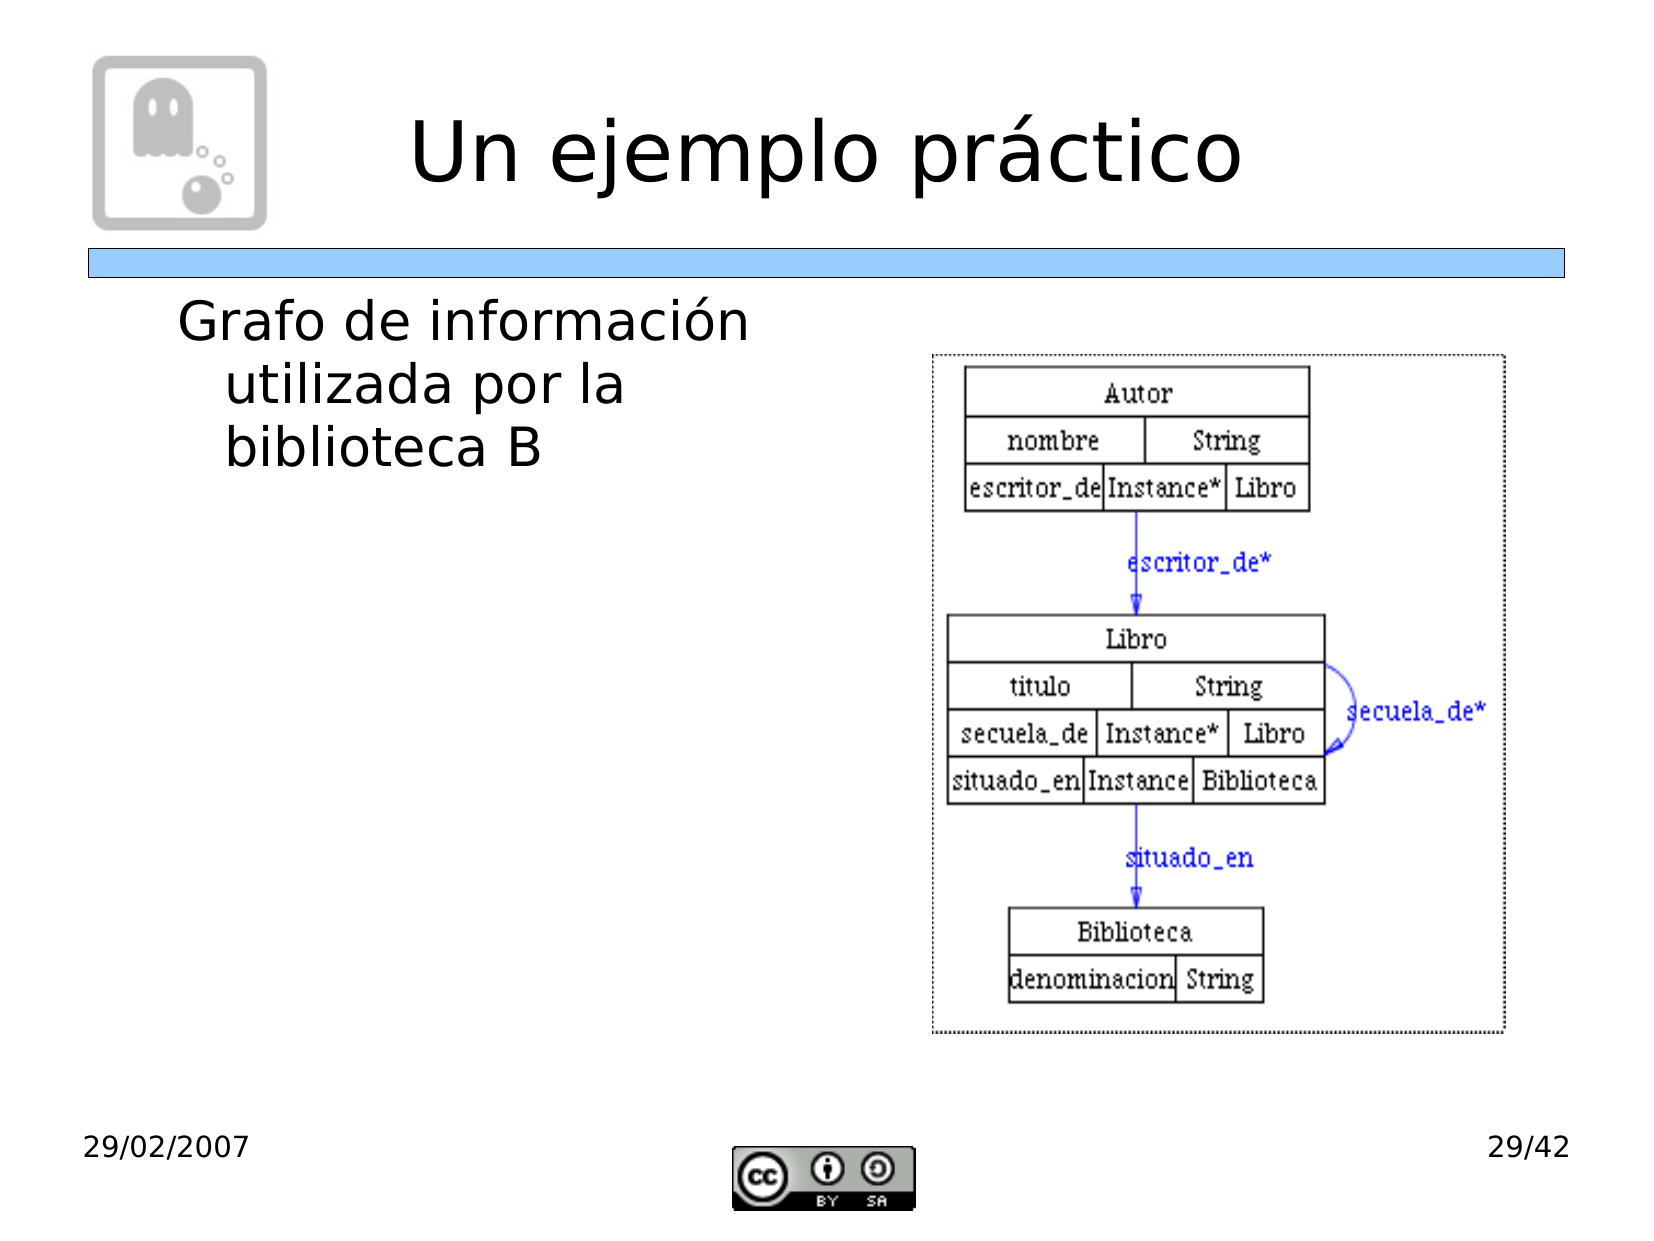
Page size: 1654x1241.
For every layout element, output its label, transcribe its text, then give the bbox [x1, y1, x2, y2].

picture [732, 1146, 916, 1211]
list Grafo de información utilizada por la biblioteca B [82, 290, 827, 1094]
title Un ejemplo práctico [82, 56, 1571, 250]
picture [932, 354, 1506, 1034]
